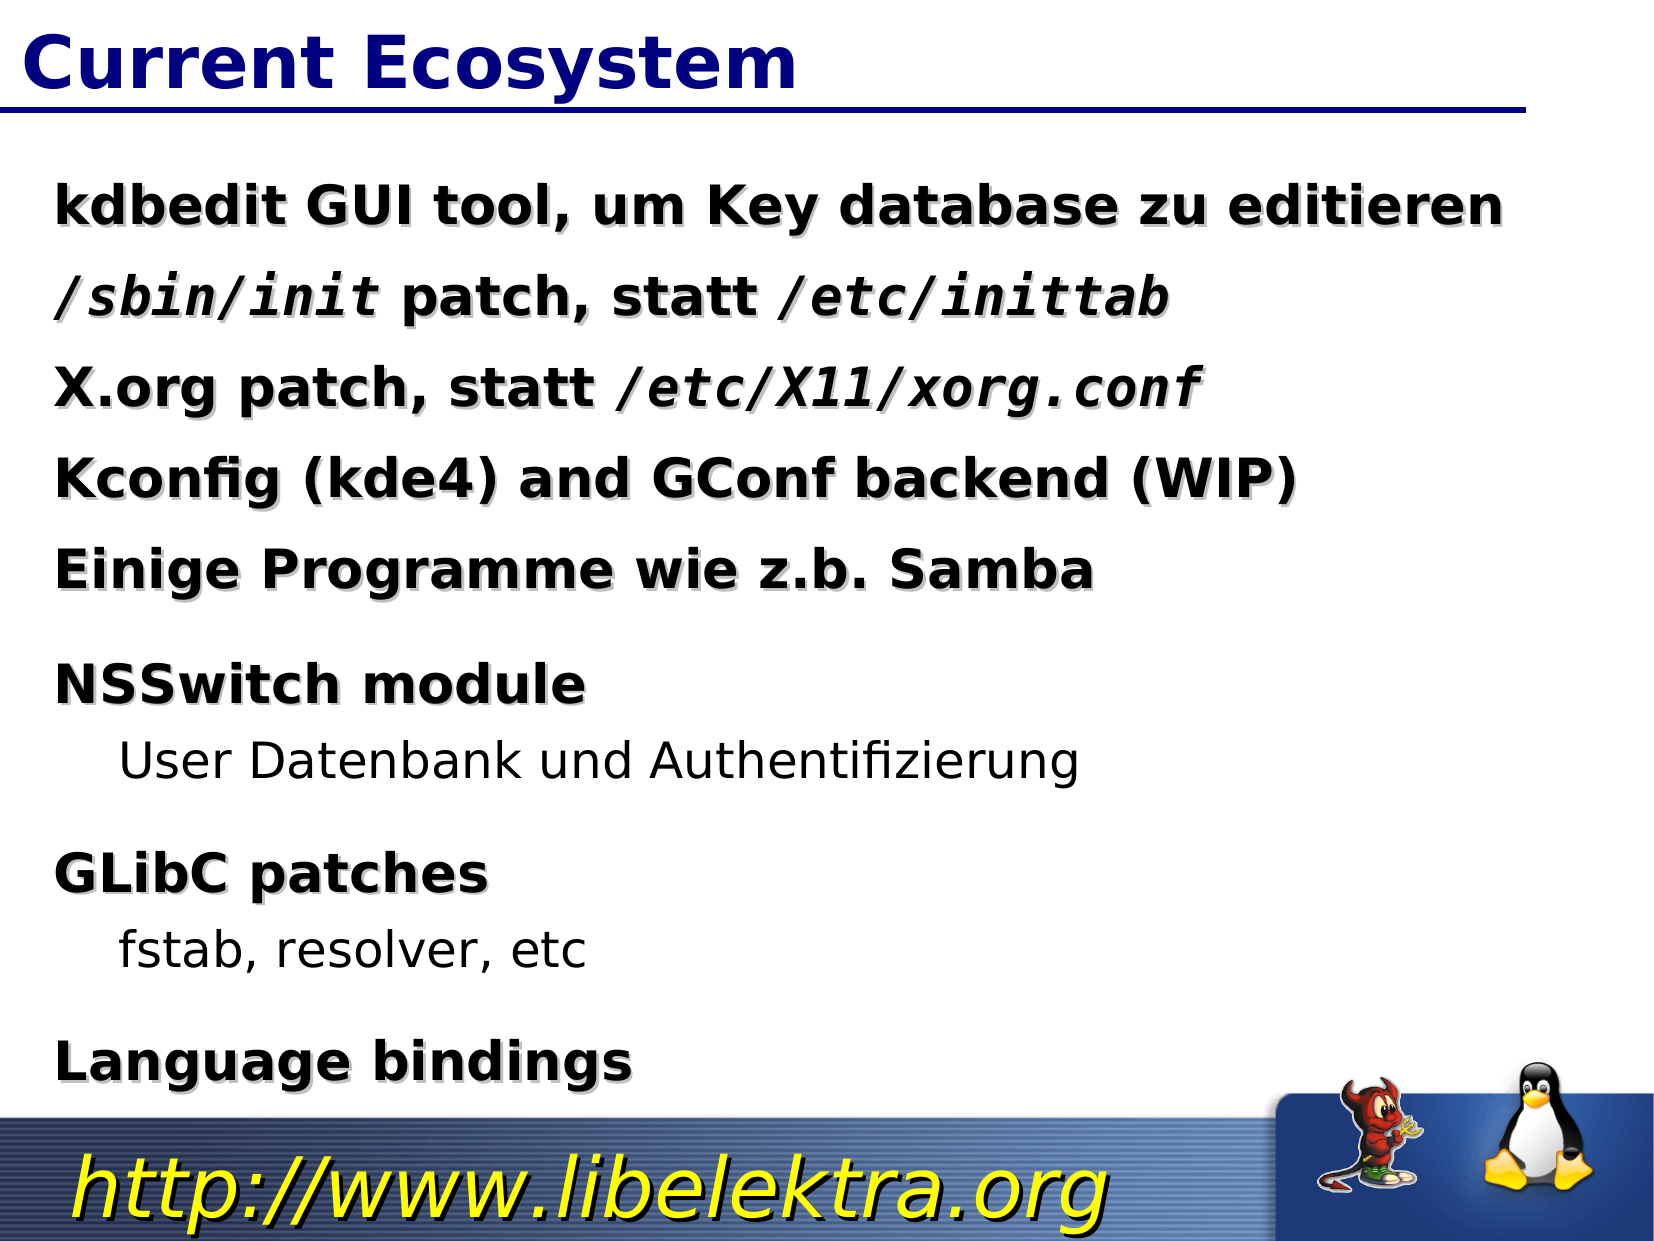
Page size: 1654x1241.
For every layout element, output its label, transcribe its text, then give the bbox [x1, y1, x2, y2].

text_box Current Ecosystem [21, 14, 1611, 110]
list kdbedit GUI tool, um Key database zu editieren /sbin/init patch, statt /etc/inittab X.org patch, statt /etc/X11/xorg.conf Kconfig (kde4) and GConf backend (WIP) Einige Programme wie z.b. Samba NSSwitch module User Datenbank und Authentifizierung GLibC patches fstab, resolver, etc Language bindings [38, 162, 1613, 1097]
picture [0, 1061, 1654, 1241]
